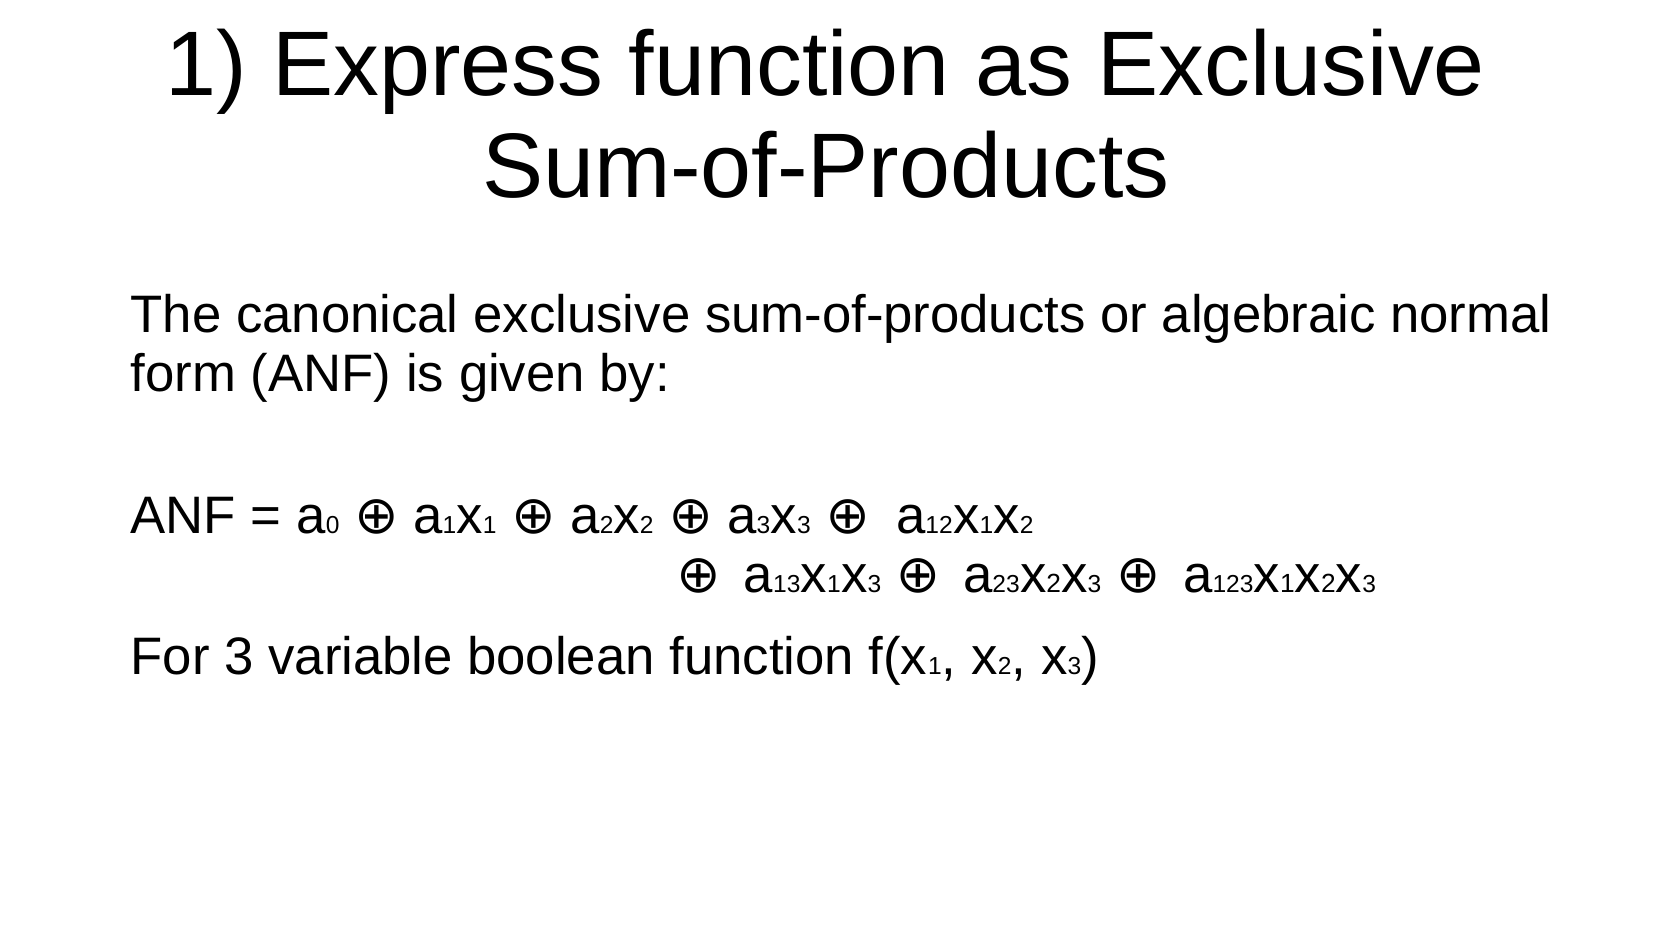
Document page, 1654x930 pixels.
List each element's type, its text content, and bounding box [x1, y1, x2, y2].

title 1) Express function as Exclusive Sum-of-Products [82, 28, 1571, 201]
list The canonical exclusive sum-of-products or algebraic normal form (ANF) is given by: ANF = a0 ⊕ a1x1 ⊕ a2x2 ⊕ a3x3 ⊕ a12x1x2 ⊕ a13x1x3 ⊕ a23x2x3 ⊕ a123x1x2x3 For 3 variable boolean function f(x1, x2, x3) [74, 284, 1612, 750]
